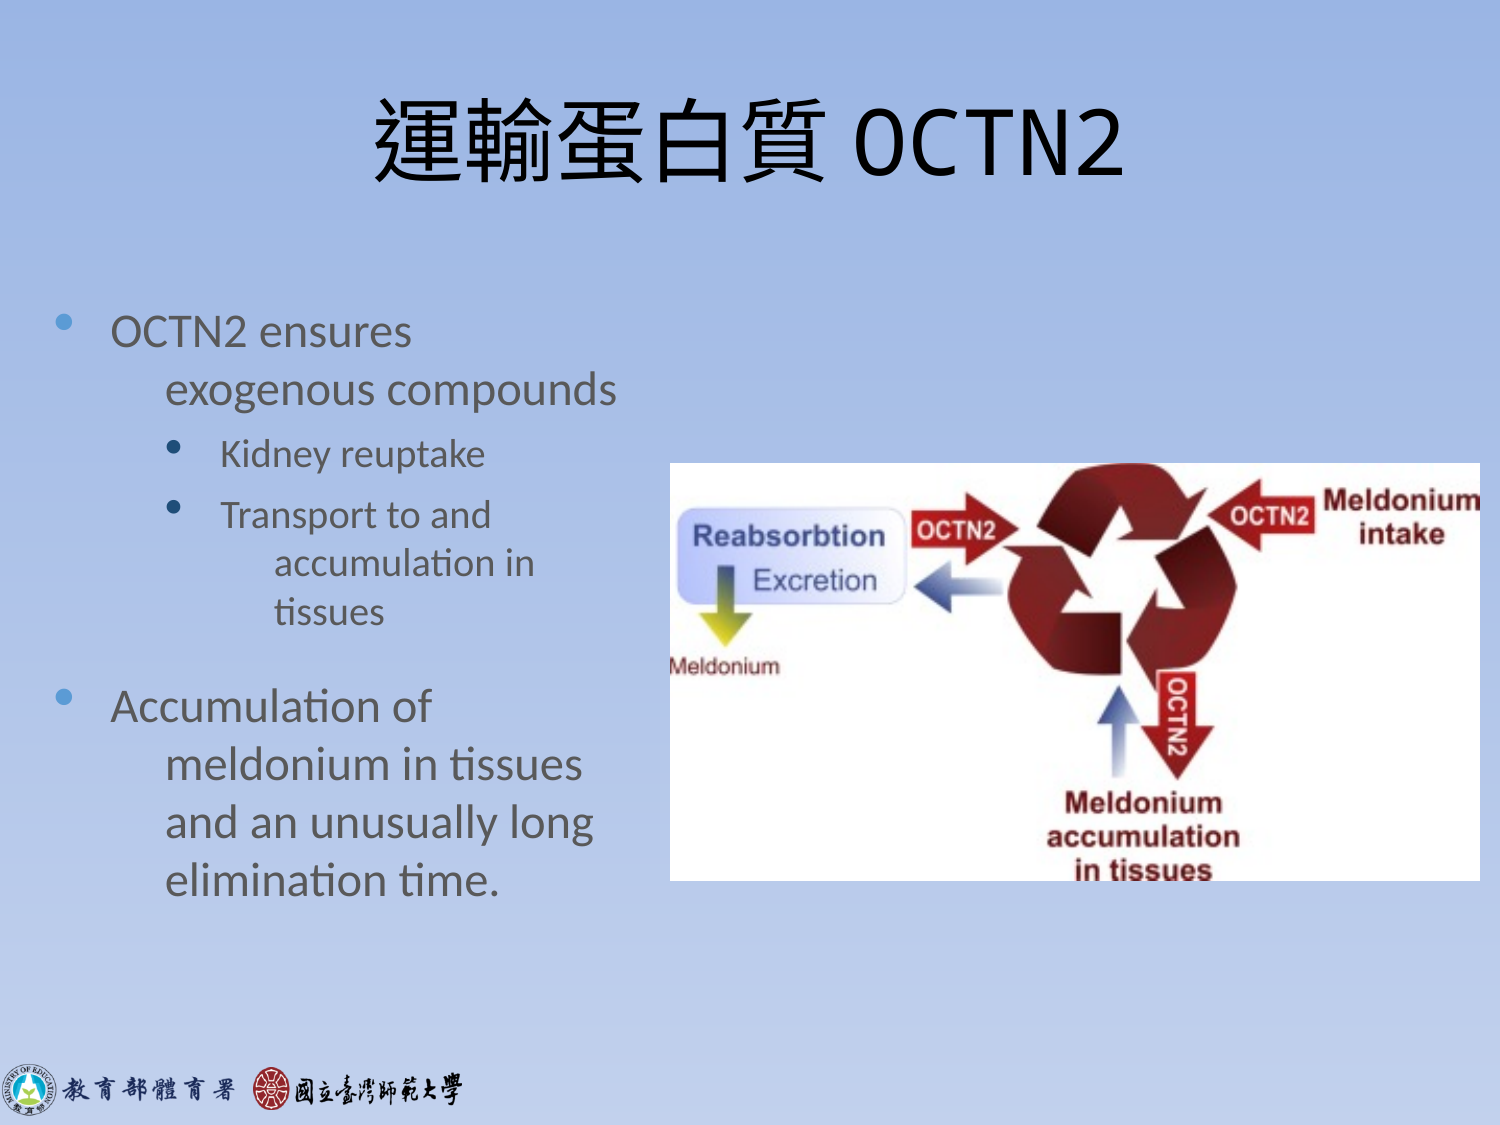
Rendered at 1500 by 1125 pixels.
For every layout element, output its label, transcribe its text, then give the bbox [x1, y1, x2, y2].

text_box OCTN2 ensures exogenous compounds Kidney reuptake Transport to and accumulation in tissues Accumulation of meldonium in tissues and an unusually long elimination time. [40, 291, 638, 932]
title 運輸蛋白質OCTN2 [75, 45, 1426, 233]
picture [670, 463, 1480, 881]
